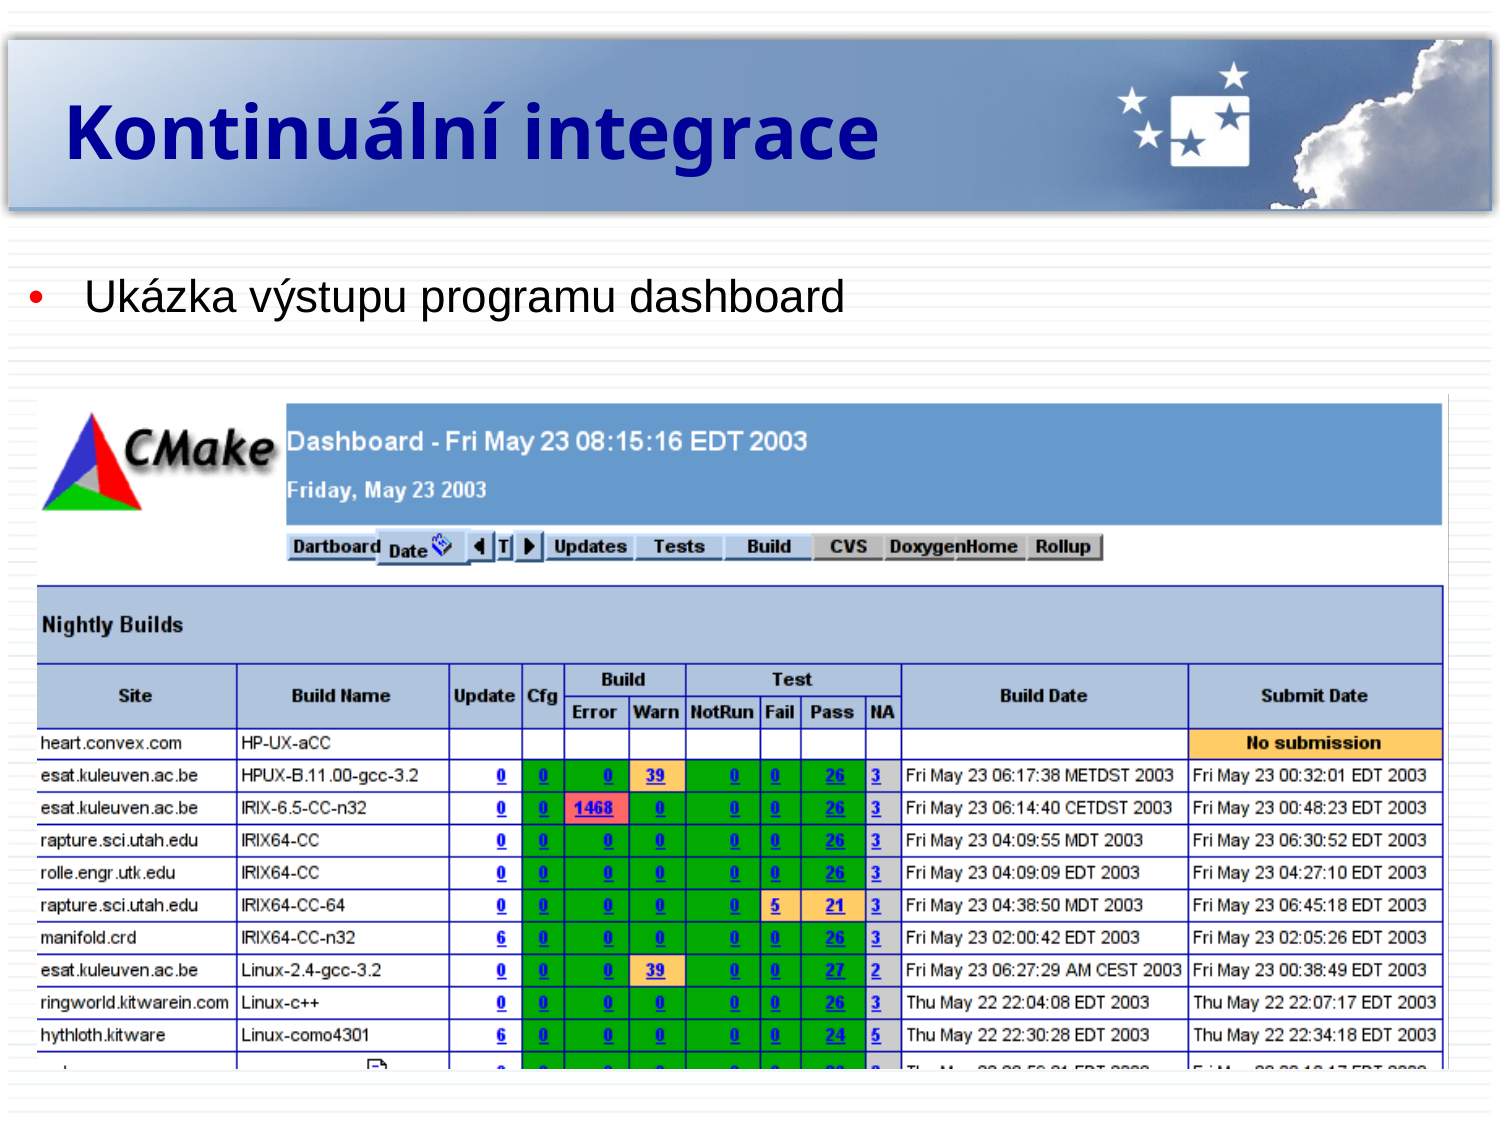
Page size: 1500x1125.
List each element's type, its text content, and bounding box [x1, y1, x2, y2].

title Kontinuální integrace [63, 26, 1414, 229]
list Ukázka výstupu programu dashboard [28, 266, 1480, 1096]
picture [0, 0, 1500, 1125]
